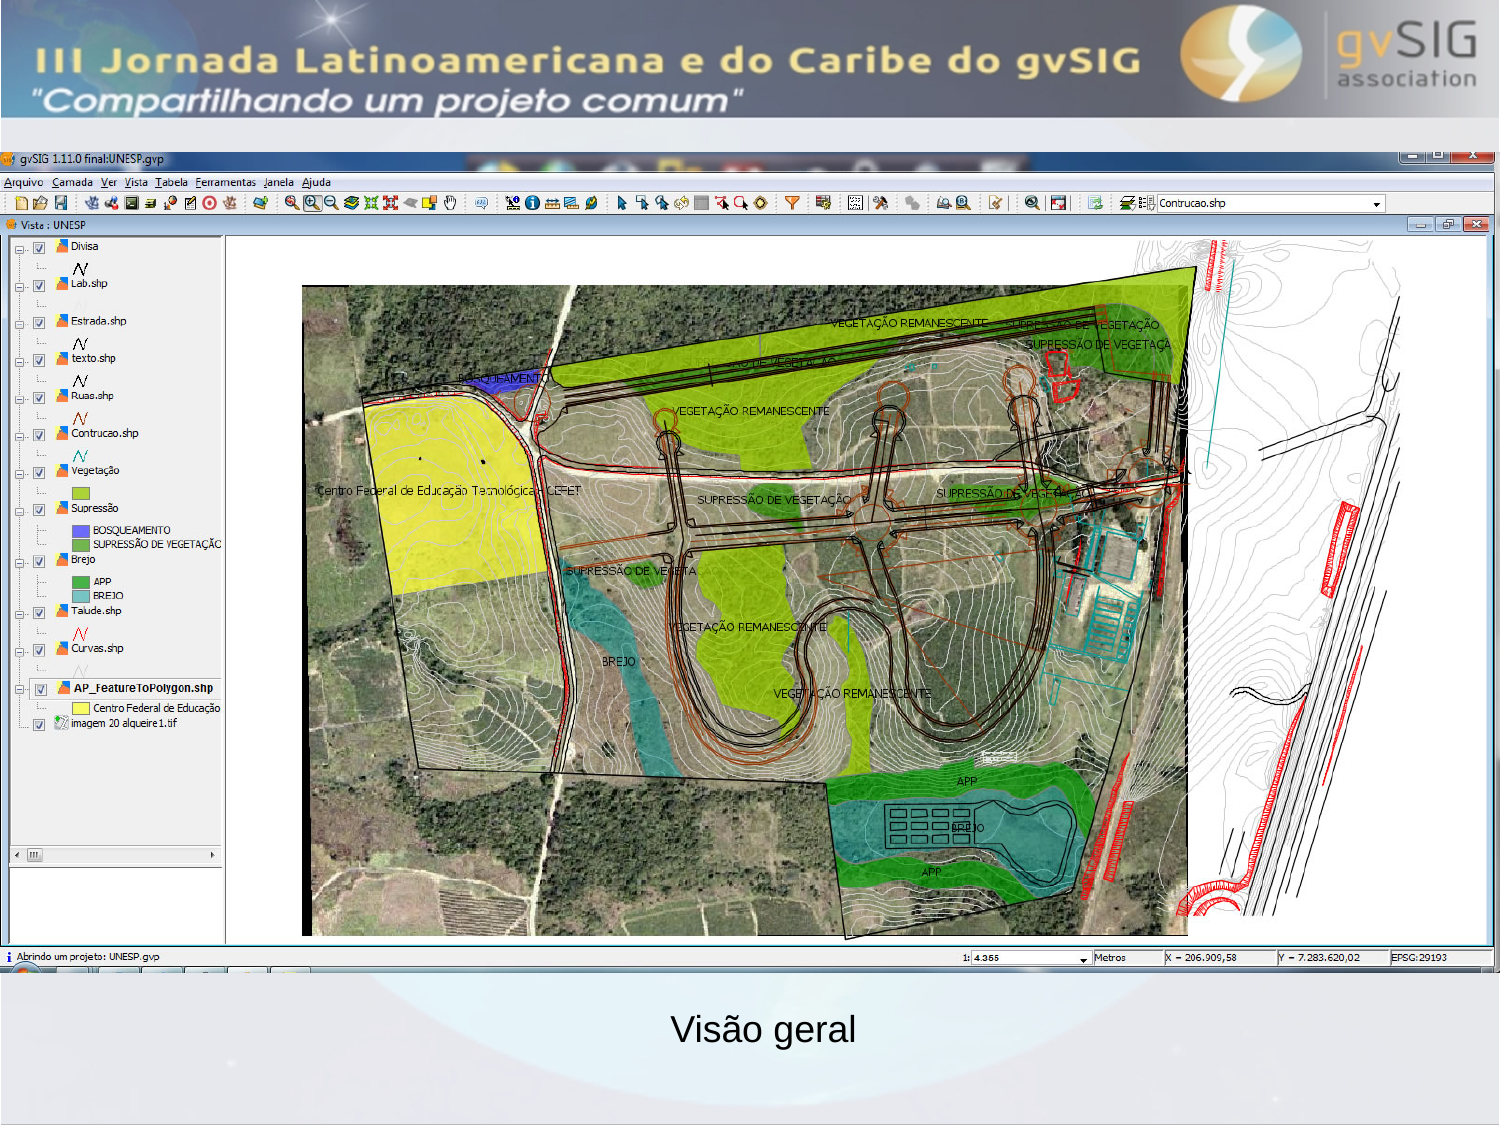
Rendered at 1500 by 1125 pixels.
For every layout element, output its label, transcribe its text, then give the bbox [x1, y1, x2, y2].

picture [0, 0, 1500, 1125]
text_box Visão geral [655, 997, 872, 1058]
